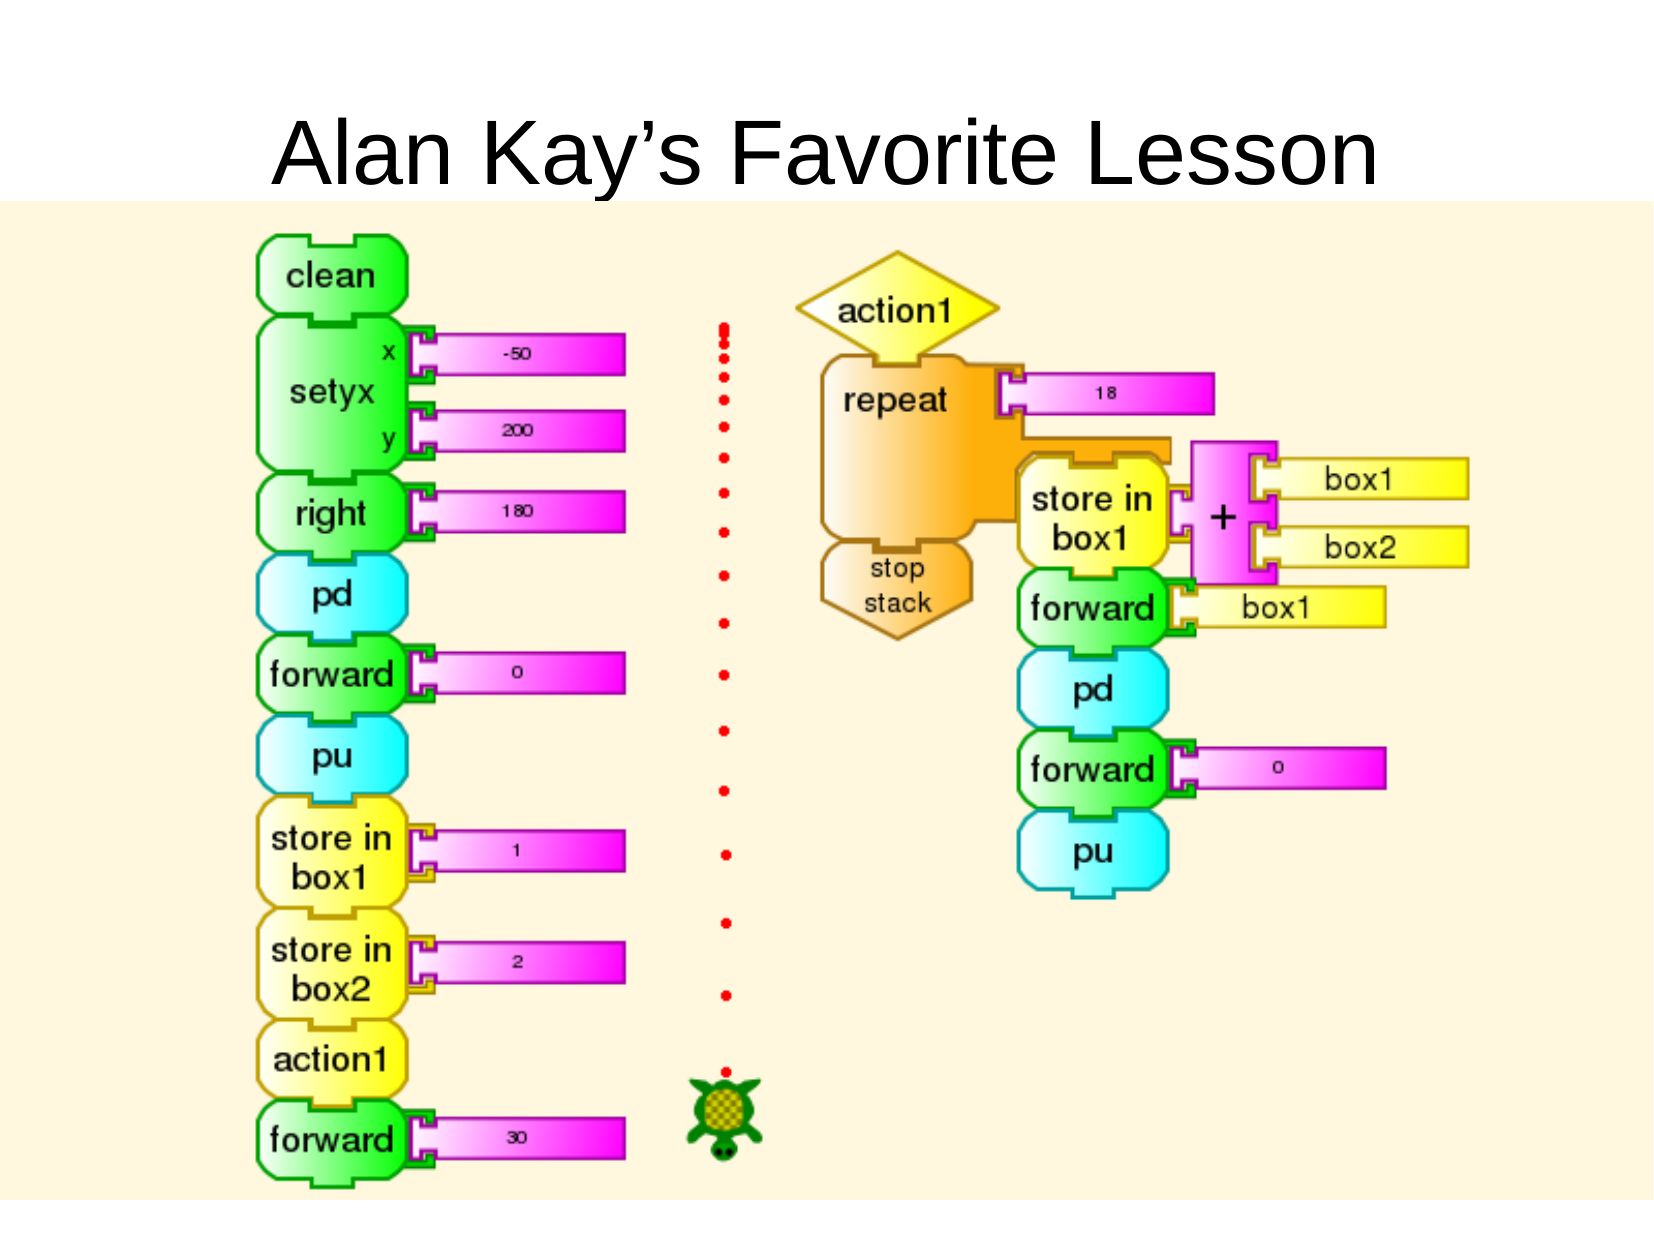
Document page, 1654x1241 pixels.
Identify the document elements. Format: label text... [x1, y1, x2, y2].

title Alan Kay’s Favorite Lesson [82, 49, 1571, 201]
picture [0, 201, 1654, 1201]
